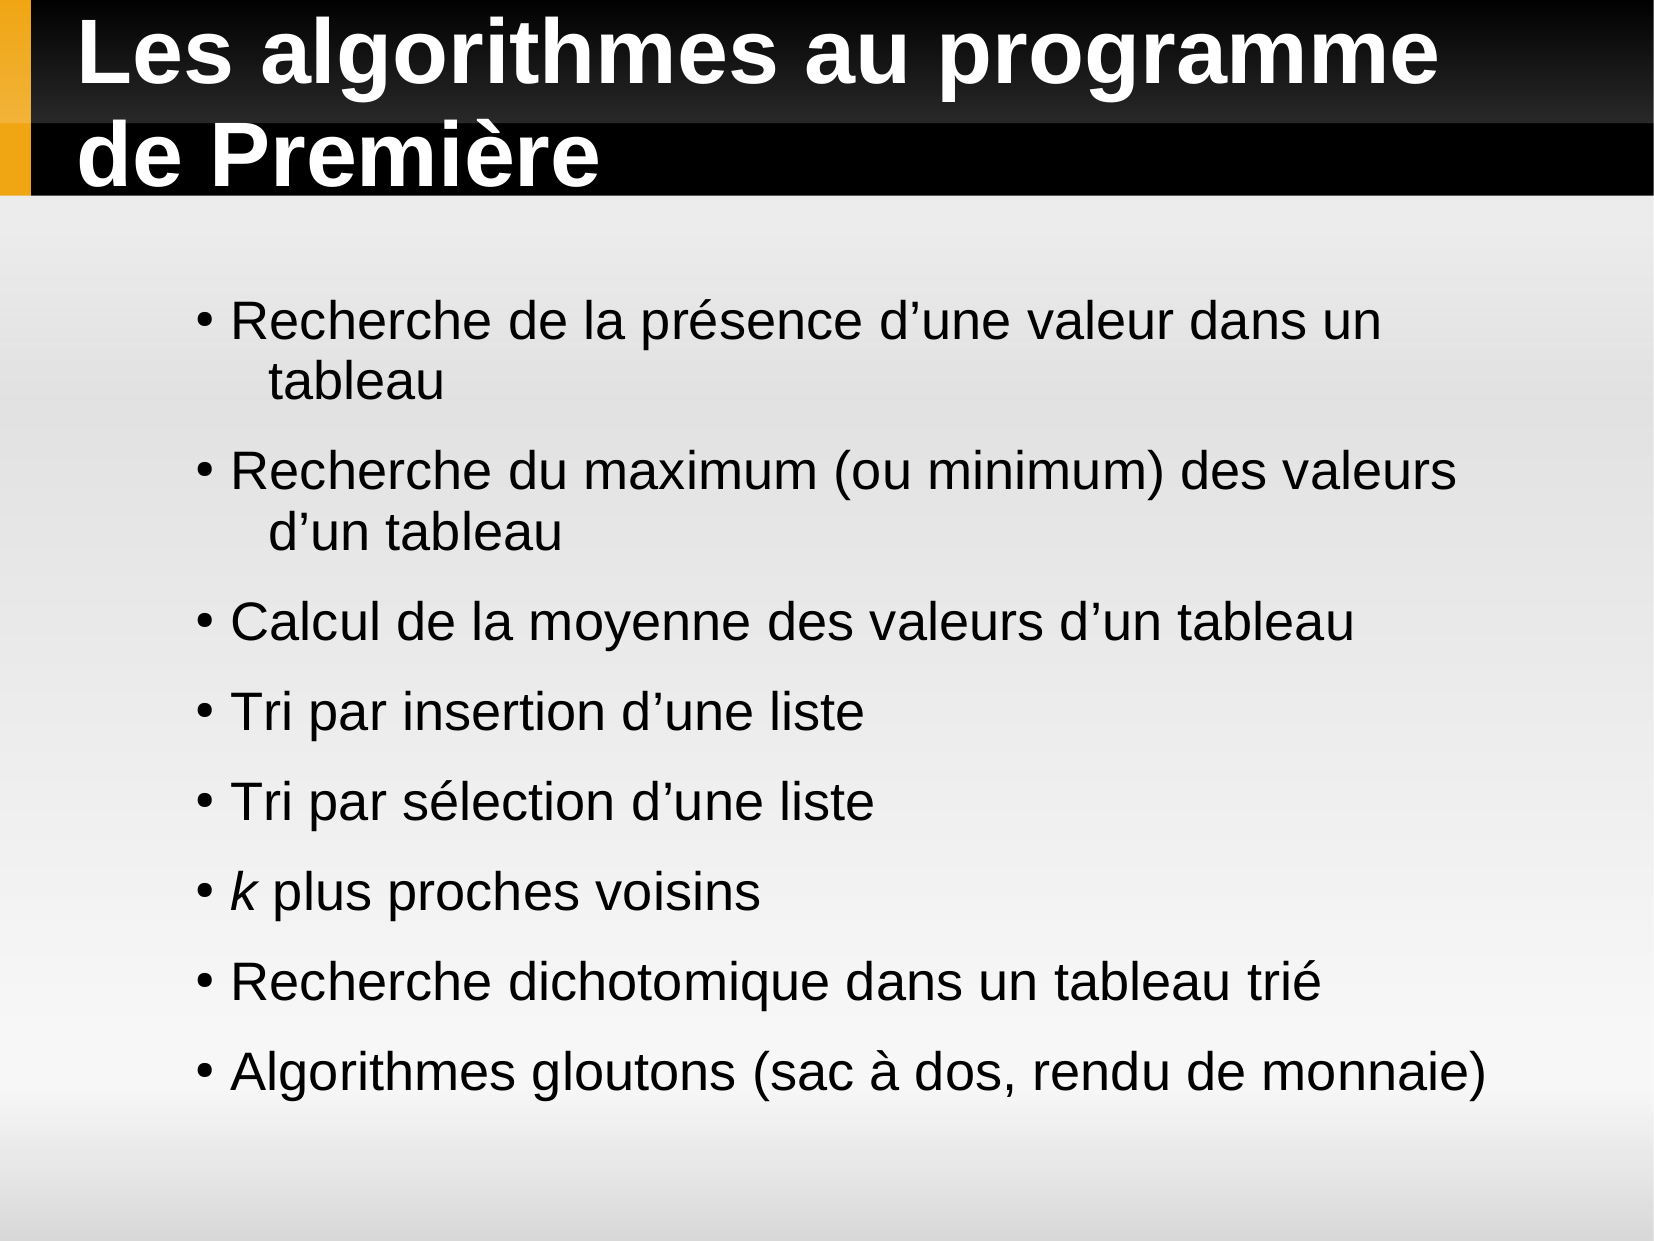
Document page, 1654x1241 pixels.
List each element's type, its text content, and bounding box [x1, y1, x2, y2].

list Recherche de la présence d’une valeur dans un tableau Recherche du maximum (ou minimum) des valeurs d’un tableau Calcul de la moyenne des valeurs d’un tableau Tri par insertion d’une liste Tri par sélection d’une liste k plus proches voisins Recherche dichotomique dans un tableau trié Algorithmes gloutons (sac à dos, rendu de monnaie) [82, 290, 1571, 1138]
picture [0, 0, 1654, 1241]
title Les algorithmes au programme de Première [76, 0, 1565, 208]
